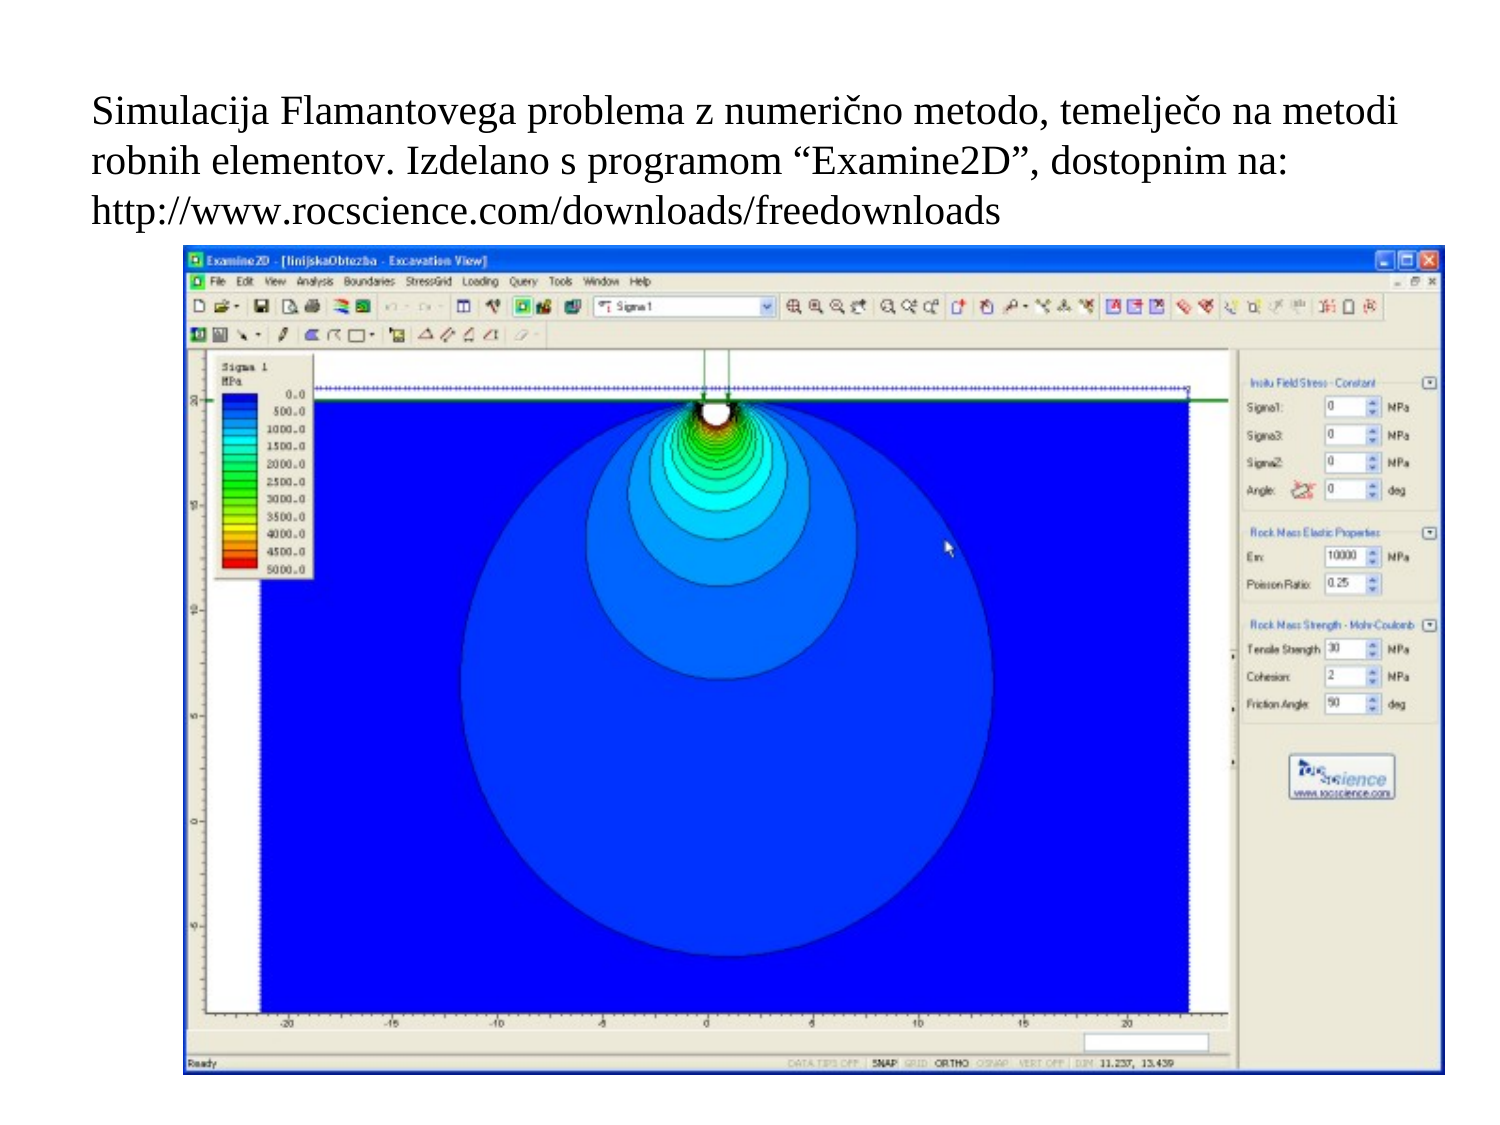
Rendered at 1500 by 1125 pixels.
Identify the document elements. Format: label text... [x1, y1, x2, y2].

picture [183, 245, 1445, 1075]
text_box Simulacija Flamantovega problema z numerično metodo, temelječo na metodi robnih elementov. Izdelano s programom “Examine2D”, dostopnim na: http://www.rocscience.com/downloads/freedownloads [76, 75, 1436, 241]
